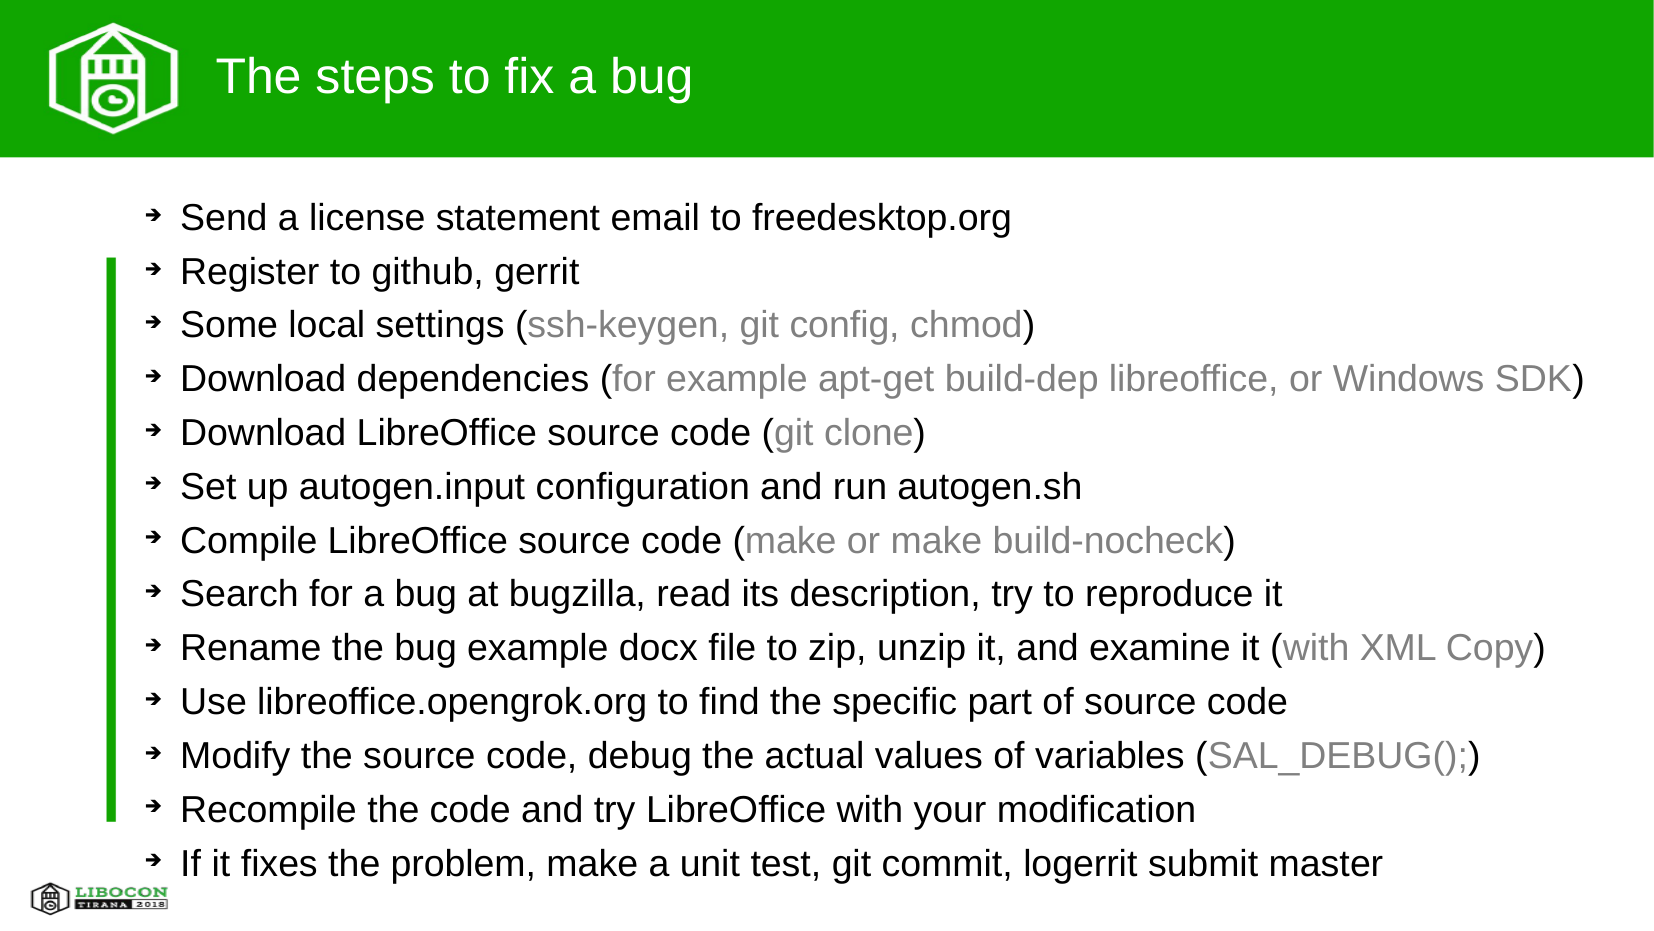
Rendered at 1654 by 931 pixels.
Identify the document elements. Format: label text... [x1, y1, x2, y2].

picture [0, 0, 1654, 931]
text_box Send a license statement email to freedesktop.org Register to github, gerrit Some local settings (ssh-keygen, git config, chmod) Download dependencies (for example apt-get build-dep libreoffice, or Windows SDK) Download LibreOffice source code (git clone) Set up autogen.input configuration and run autogen.sh Compile LibreOffice source code (make or make build-nocheck) Search for a bug at bugzilla, read its description, try to reproduce it Rename the bug example docx file to zip, unzip it, and examine it (with XML Copy) Use libreoffice.opengrok.org to find the specific part of source code Modify the source code, debug the actual values of variables (SAL_DEBUG();) Recompile the code and try LibreOffice with your modification If it fixes the problem, make a unit test, git commit, logerrit submit master [129, 188, 1607, 892]
text_box The steps to fix a bug [200, 41, 721, 119]
